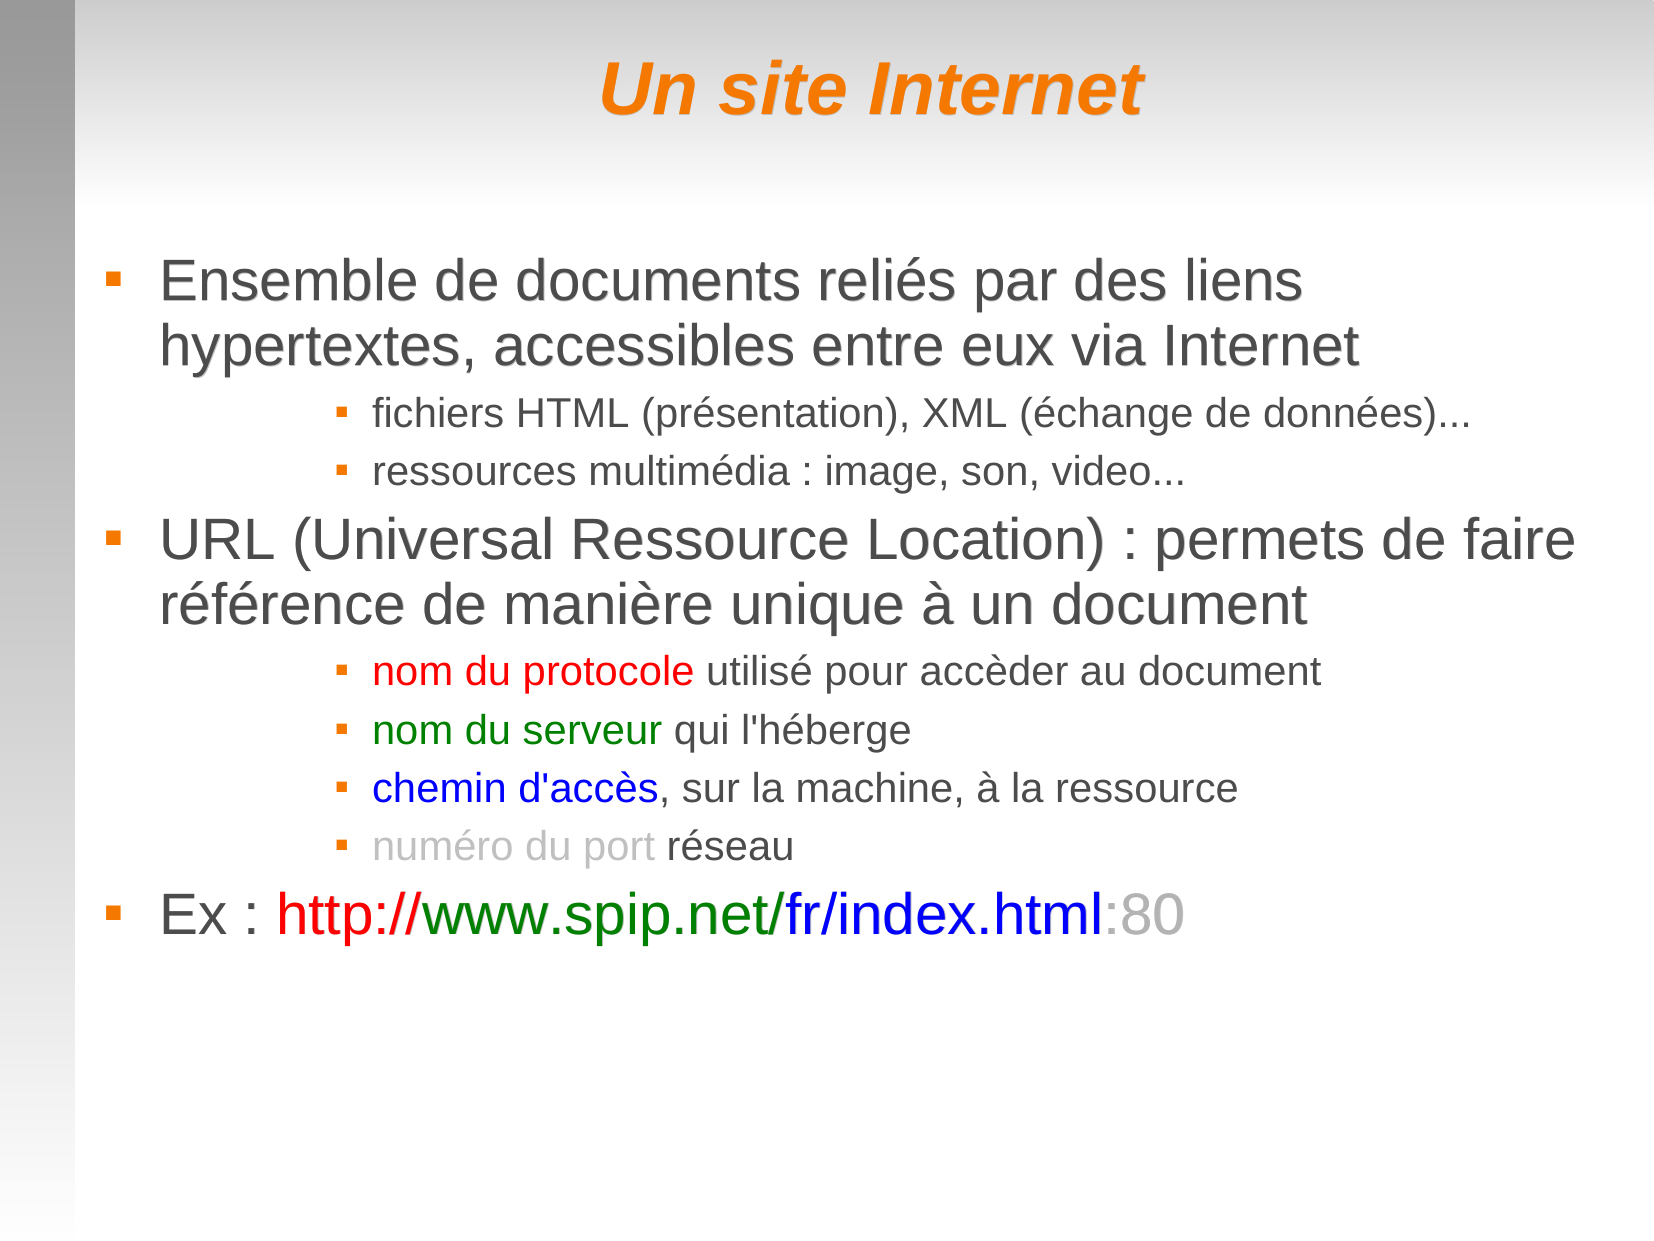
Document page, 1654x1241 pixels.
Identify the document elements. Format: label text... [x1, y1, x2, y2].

list Ensemble de documents reliés par des liens hypertextes, accessibles entre eux via Internet fichiers HTML (présentation), XML (échange de données)... ressources multimédia : image, son, video... URL (Universal Ressource Location) : permets de faire référence de manière unique à un document nom du protocole utilisé pour accèder au document nom du serveur qui l'héberge chemin d'accès, sur la machine, à la ressource numéro du port réseau Ex : http://www.spip.net/fr/index.html:80 [88, 248, 1625, 1052]
title Un site Internet [88, 0, 1654, 178]
